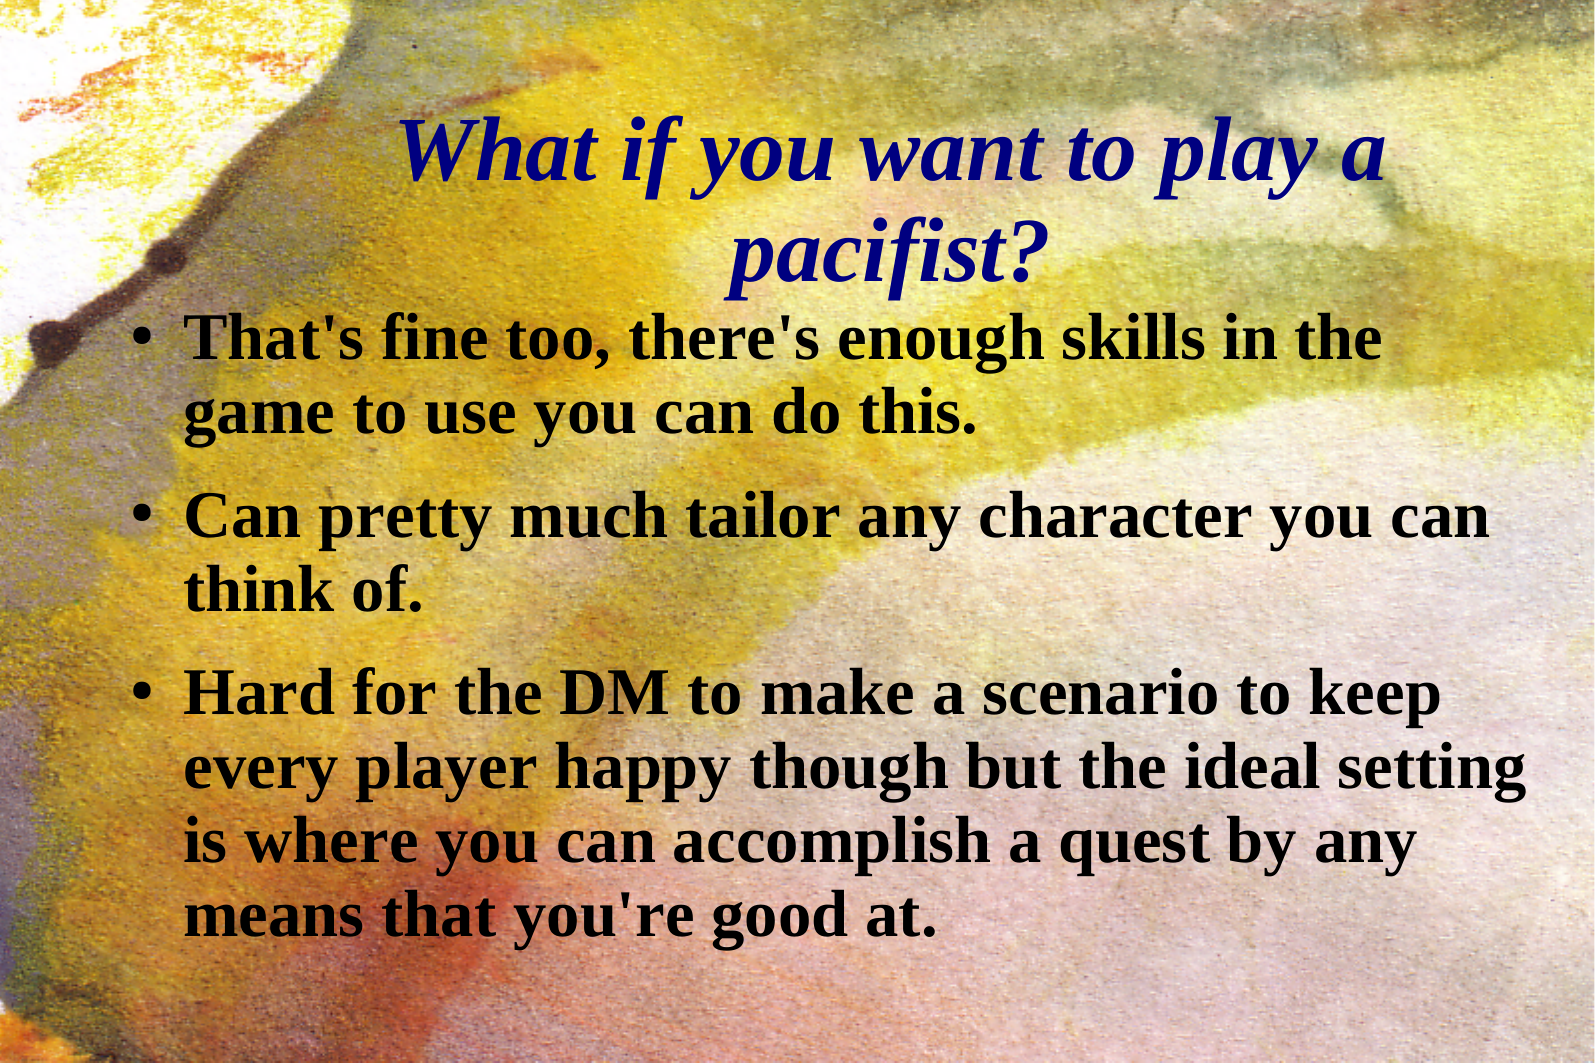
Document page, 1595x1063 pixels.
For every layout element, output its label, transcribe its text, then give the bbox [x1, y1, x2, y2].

title What if you want to play a pacifist? [279, 98, 1504, 300]
list That's fine too, there's enough skills in the game to use you can do this. Can pretty much tailor any character you can think of. Hard for the DM to make a scenario to keep every player happy though but the ideal setting is where you can accomplish a quest by any means that you're good at. [112, 300, 1553, 1013]
picture [0, 0, 1595, 1063]
